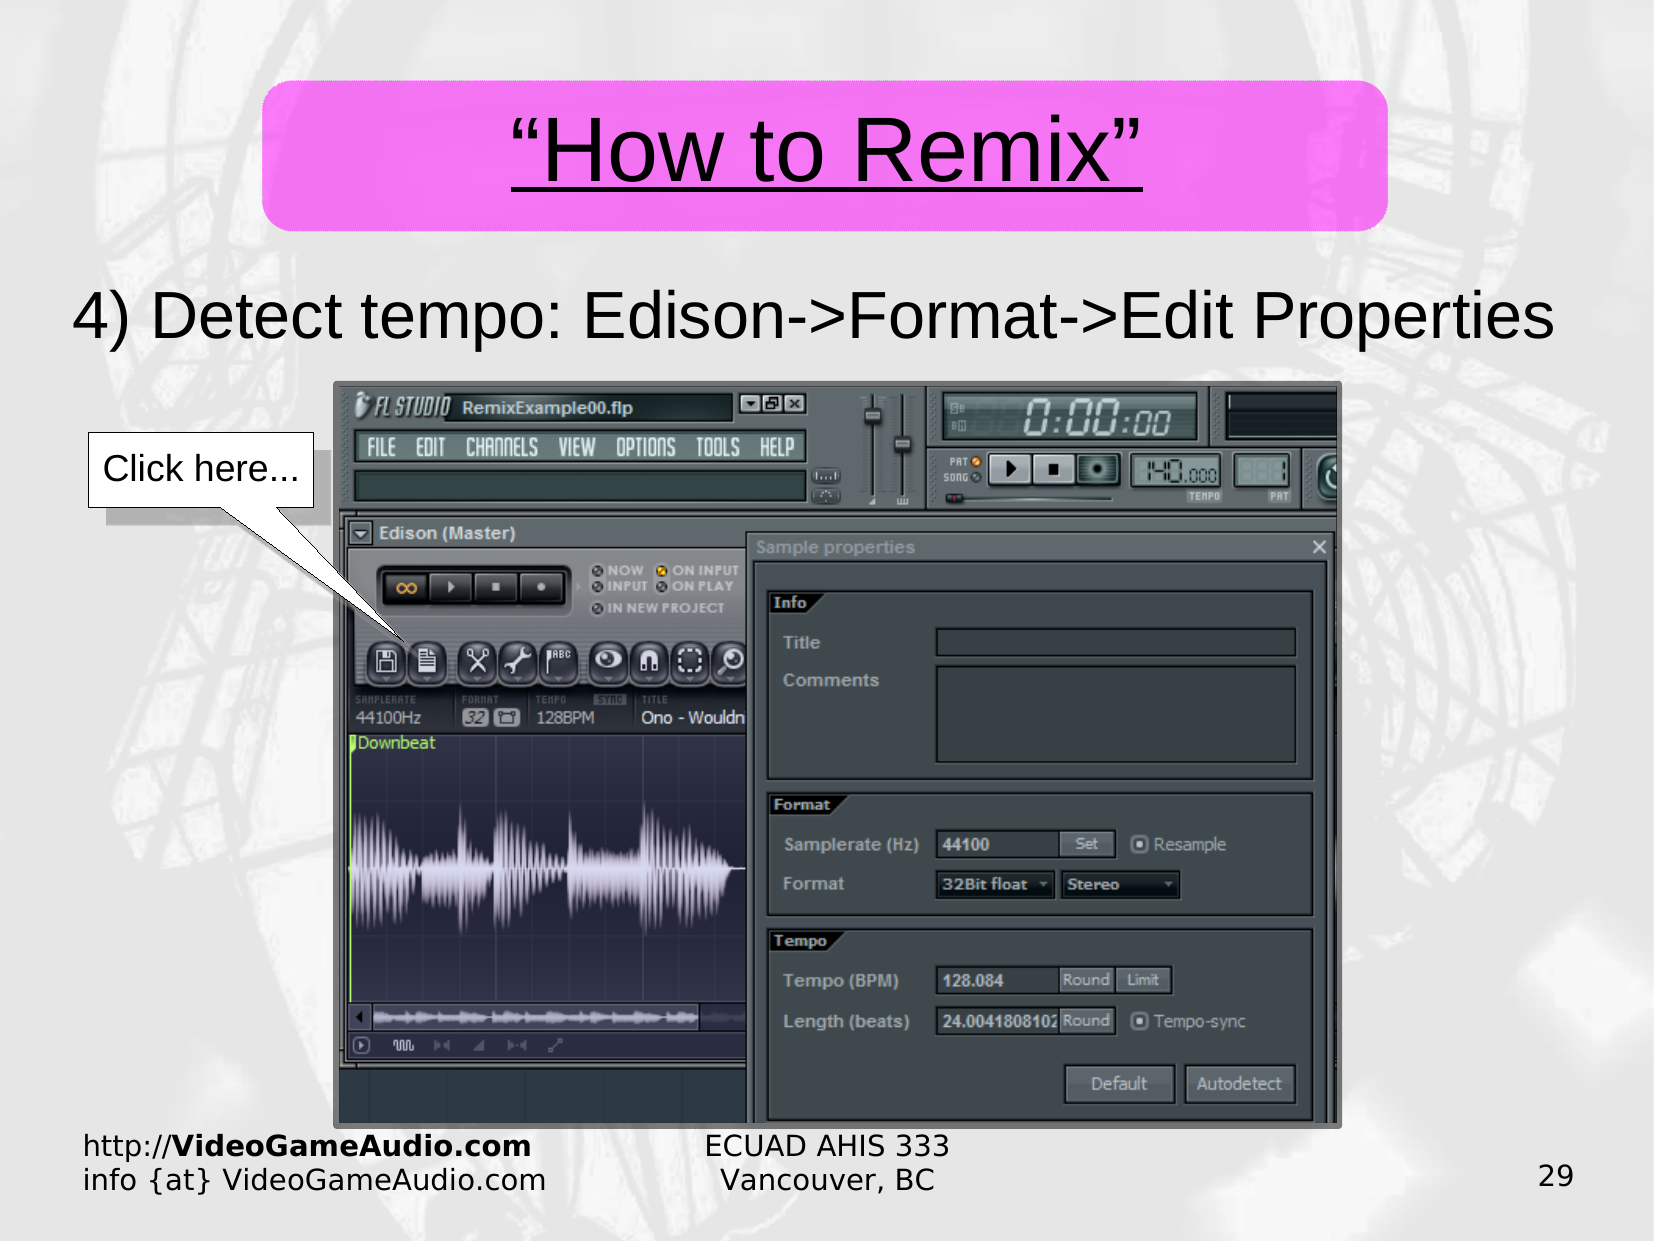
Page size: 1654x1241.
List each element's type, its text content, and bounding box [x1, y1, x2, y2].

title “How to Remix” [82, 49, 1571, 257]
picture [0, 0, 1654, 1241]
text_box Click here... [88, 432, 404, 642]
text_box 4) Detect tempo: Edison->Format->Edit Properties [57, 275, 1613, 376]
